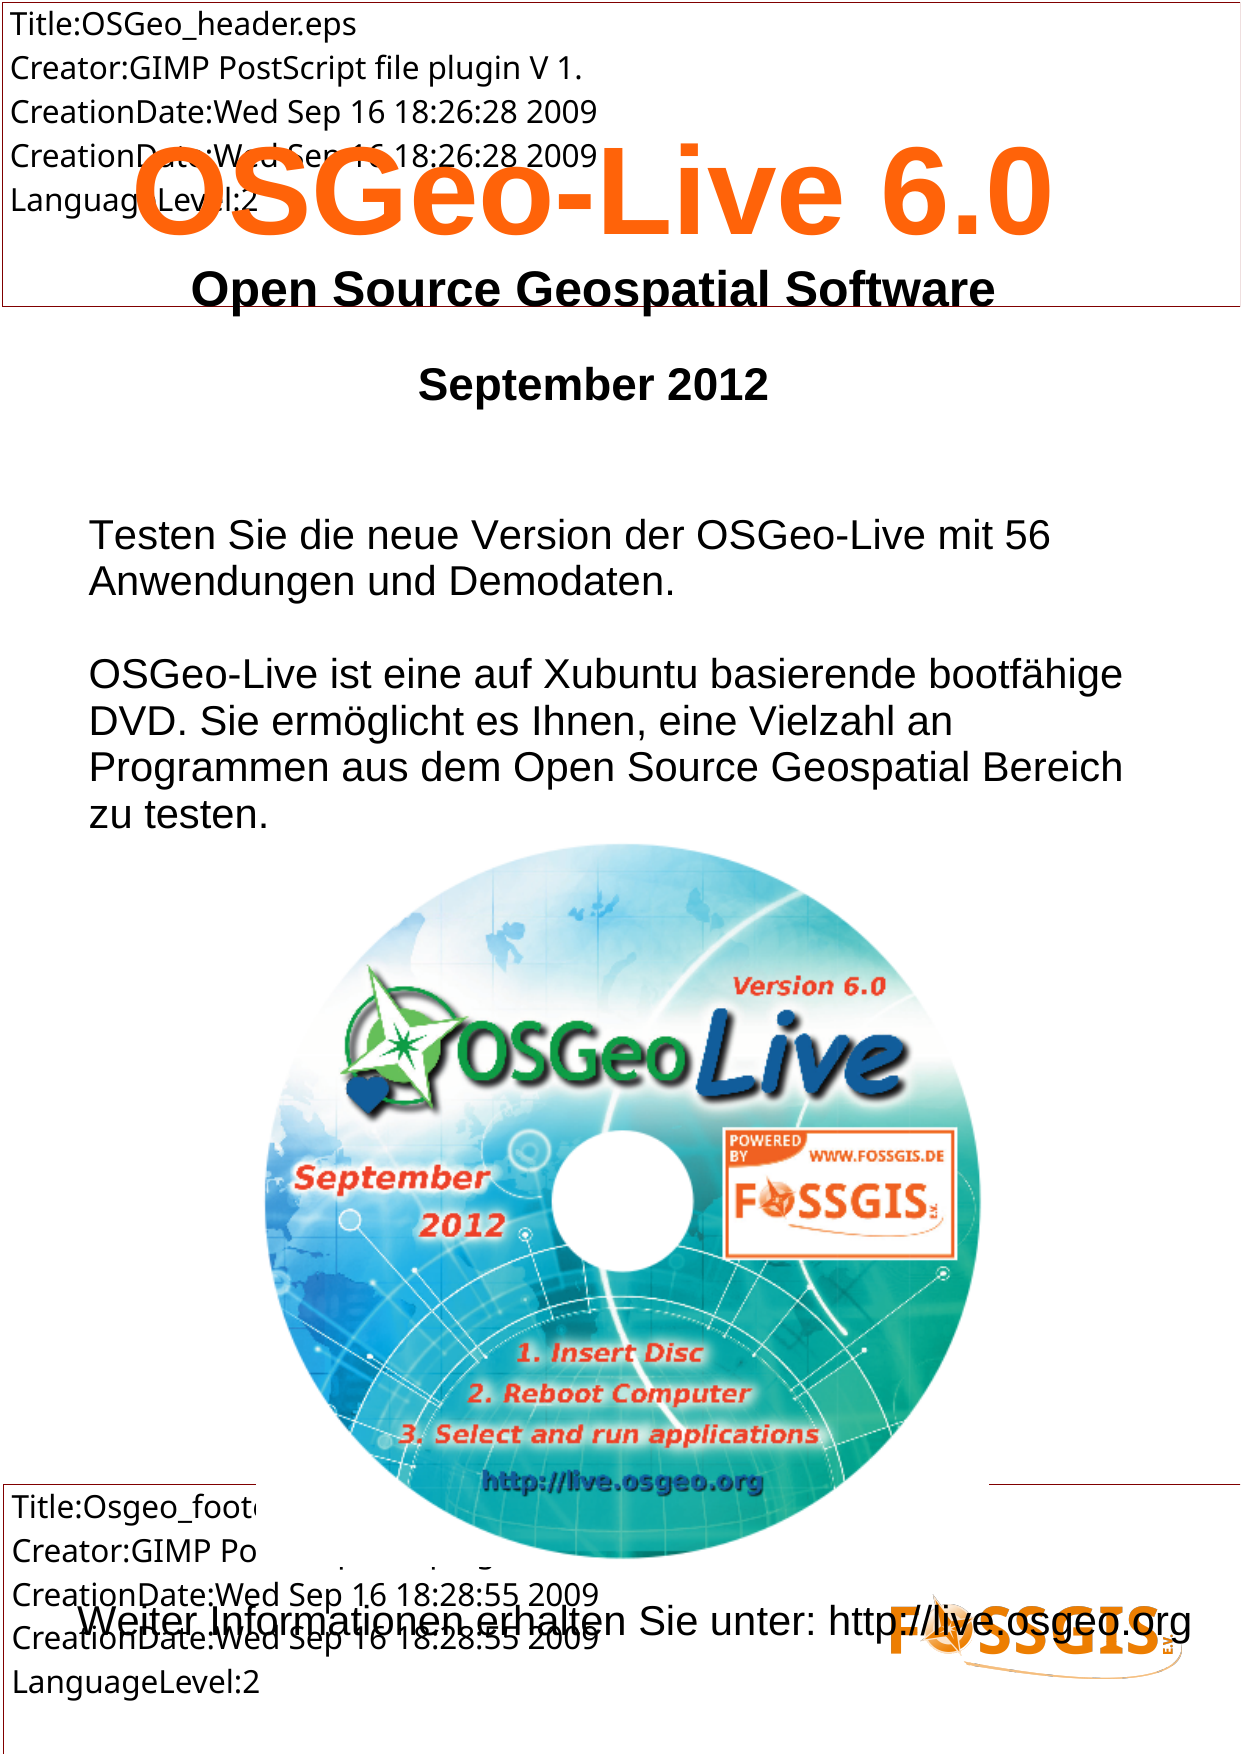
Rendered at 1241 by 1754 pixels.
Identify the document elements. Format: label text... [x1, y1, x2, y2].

picture [256, 835, 989, 1567]
title Testen Sie die neue Version der OSGeo-Live mit 56 Anwendungen und Demodaten. OSGeo-Live ist eine auf Xubuntu basierende bootfähige DVD. Sie ermöglicht es Ihnen, eine Vielzahl an Programmen aus dem Open Source Geospatial Bereich zu testen. [88, 492, 1152, 857]
title OSGeo-Live 6.0 Open Source Geospatial Software September 2012 [94, 100, 1093, 432]
text_box Weiter Informationen erhalten Sie unter: http://live.osgeo.org [59, 1594, 1211, 1647]
picture [885, 1647, 1182, 1679]
title [200, 271, 886, 331]
